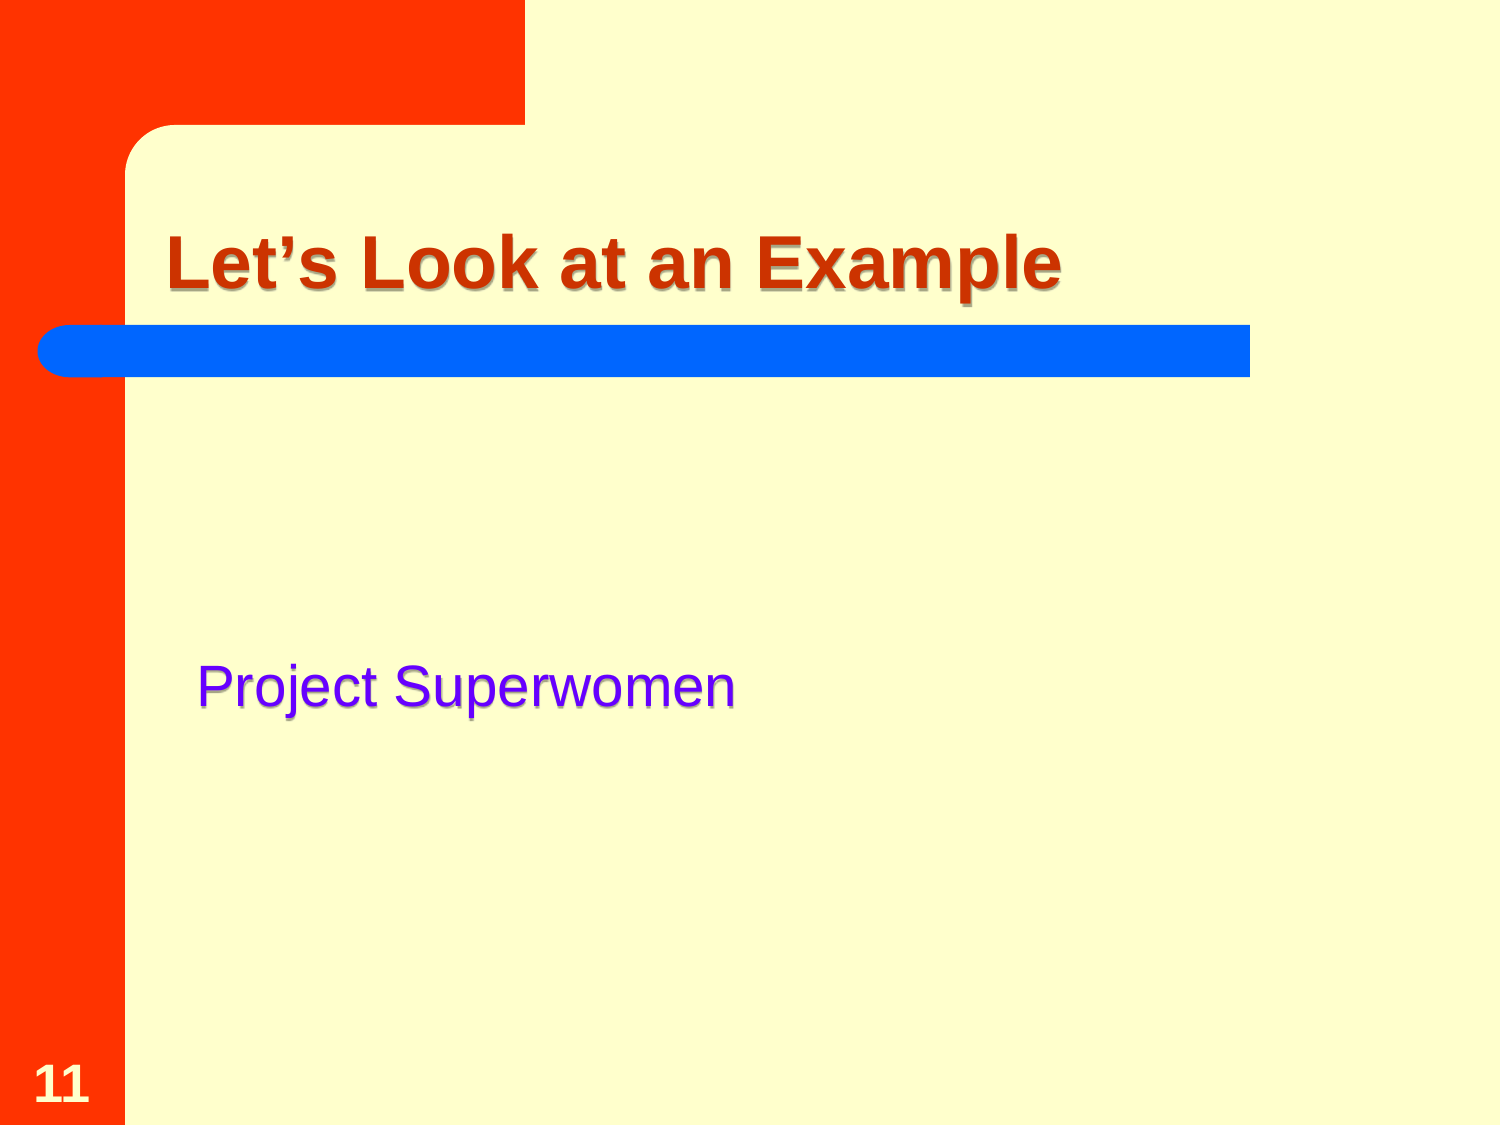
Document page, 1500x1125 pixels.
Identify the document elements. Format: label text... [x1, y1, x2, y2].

text_box [13, 1040, 111, 1121]
title Let’s Look at an Example [150, 125, 1463, 313]
list Project Superwomen [125, 387, 1438, 1001]
